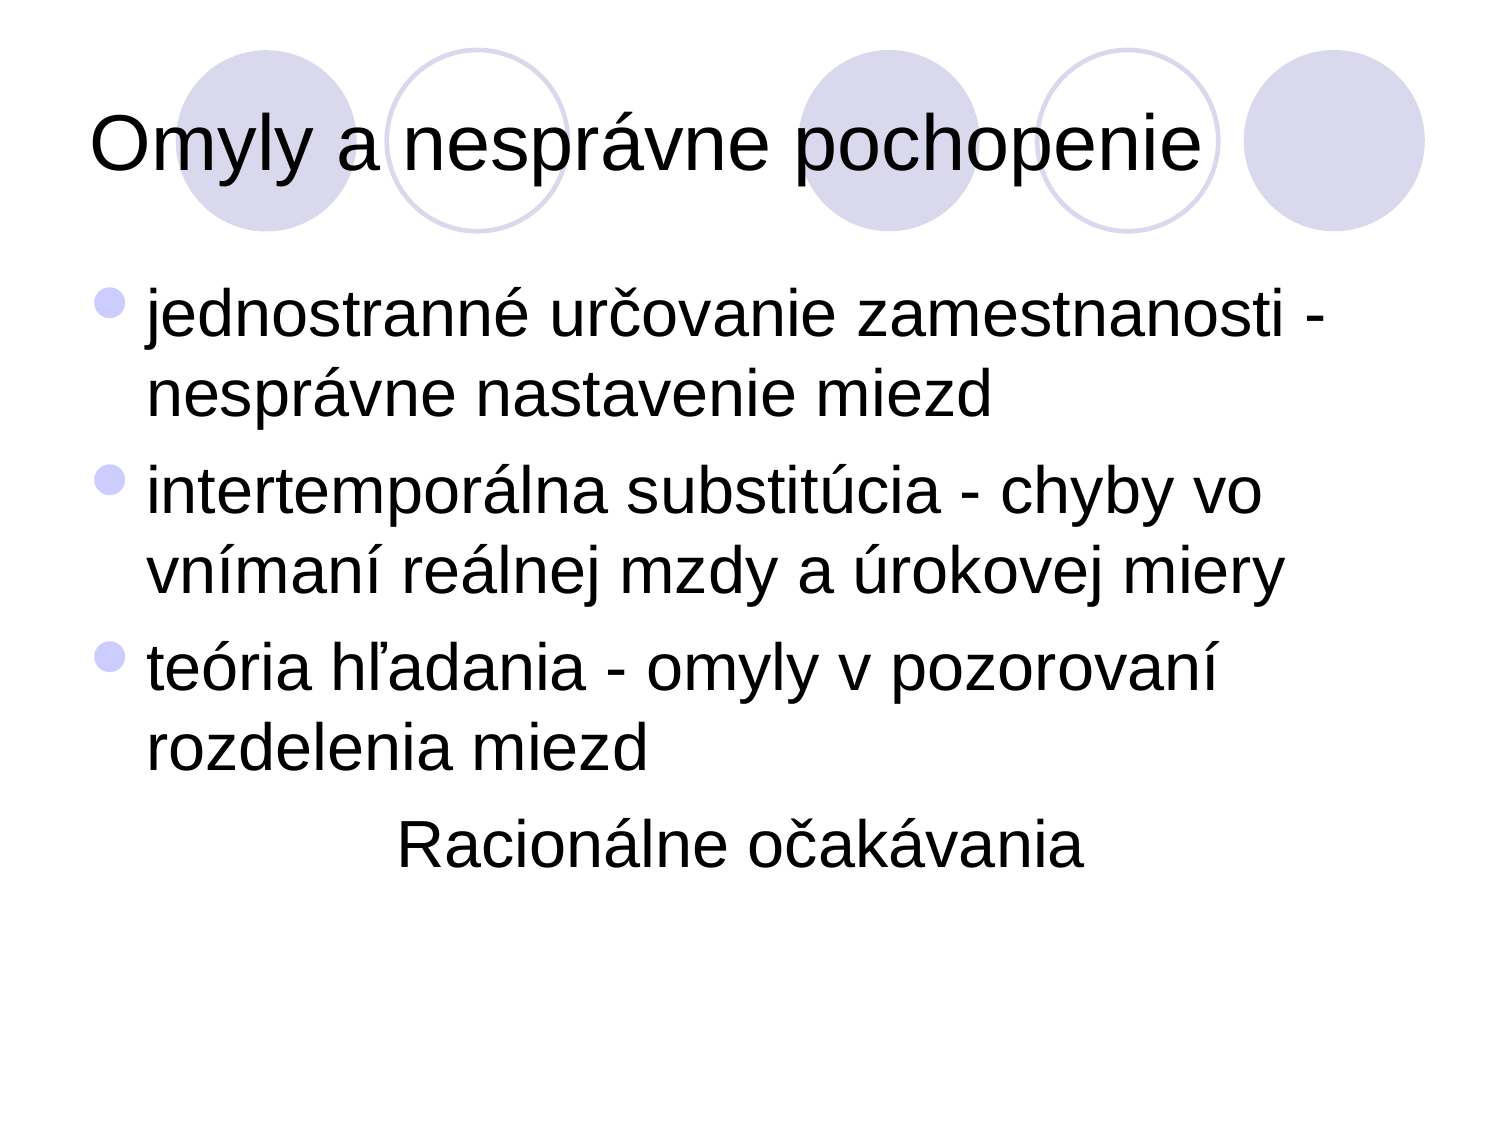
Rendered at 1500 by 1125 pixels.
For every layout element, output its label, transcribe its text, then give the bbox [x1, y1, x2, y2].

list jednostranné určovanie zamestnanosti - nesprávne nastavenie miezd intertemporálna substitúcia - chyby vo vnímaní reálnej mzdy a úrokovej miery teória hľadania - omyly v pozorovaní rozdelenia miezd Racionálne očakávania [75, 262, 1426, 1006]
title Omyly a nesprávne pochopenie [75, 45, 1426, 233]
